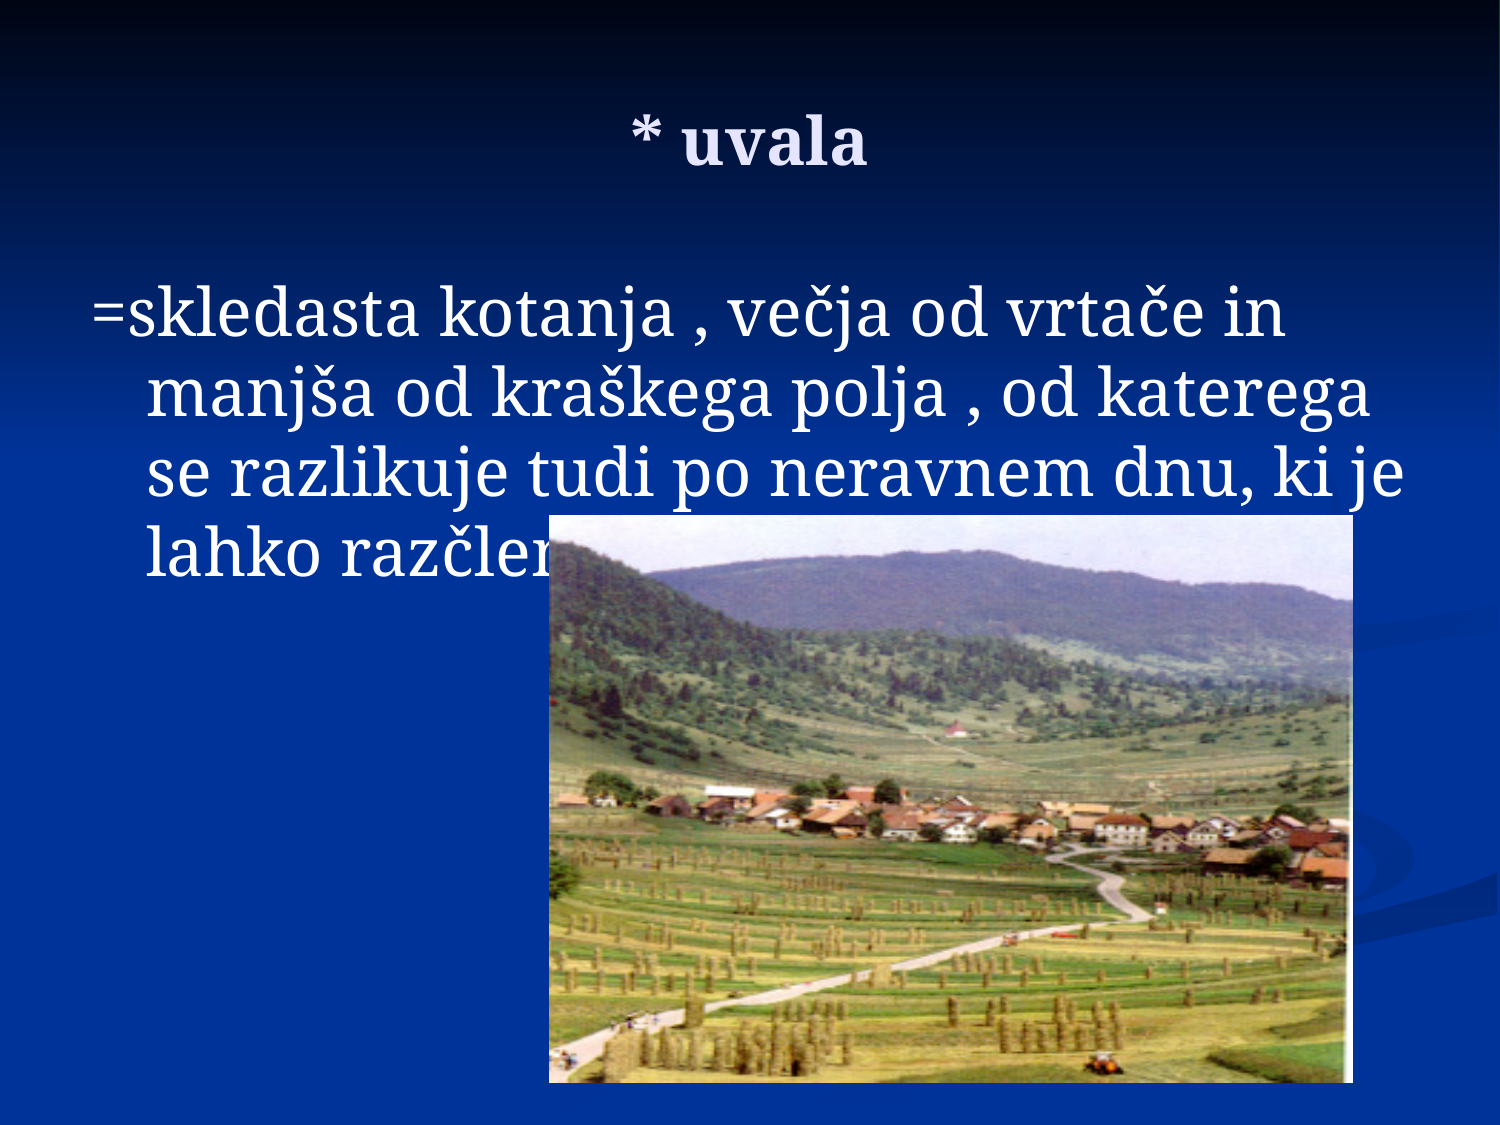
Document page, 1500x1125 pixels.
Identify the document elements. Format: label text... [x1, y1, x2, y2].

picture [549, 515, 1353, 1083]
title * uvala [75, 45, 1425, 233]
list =skledasta kotanja , večja od vrtače in manjša od kraškega polja , od katerega se razlikuje tudi po neravnem dnu, ki je lahko razčlenjeno z vrtačami. [75, 262, 1425, 1005]
